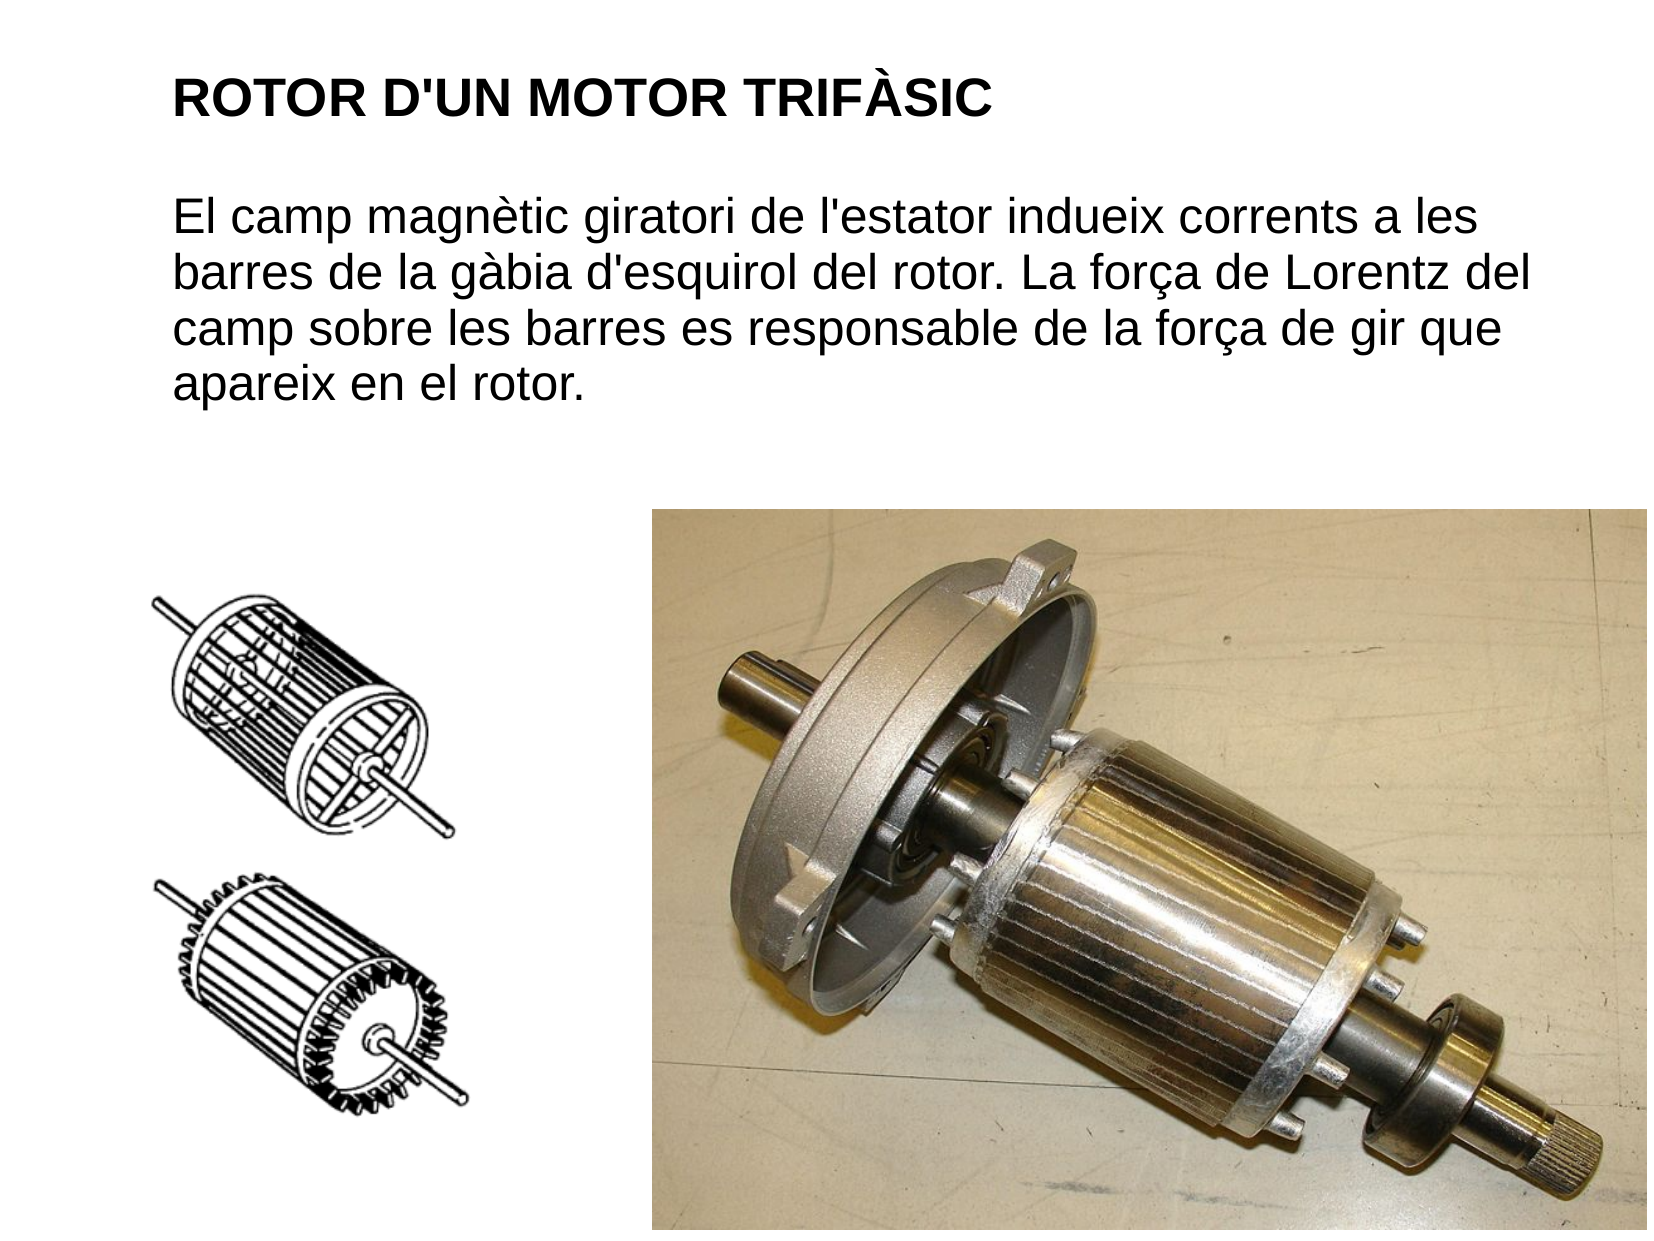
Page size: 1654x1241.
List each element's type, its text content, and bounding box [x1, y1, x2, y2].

picture [652, 509, 1647, 1231]
picture [97, 588, 535, 1133]
text_box ROTOR D'UN MOTOR TRIFÀSIC El camp magnètic giratori de l'estator indueix corrents a les barres de la gàbia d'esquirol del rotor. La força de Lorentz del camp sobre les barres es responsable de la força de gir que apareix en el rotor. [157, 60, 1553, 480]
